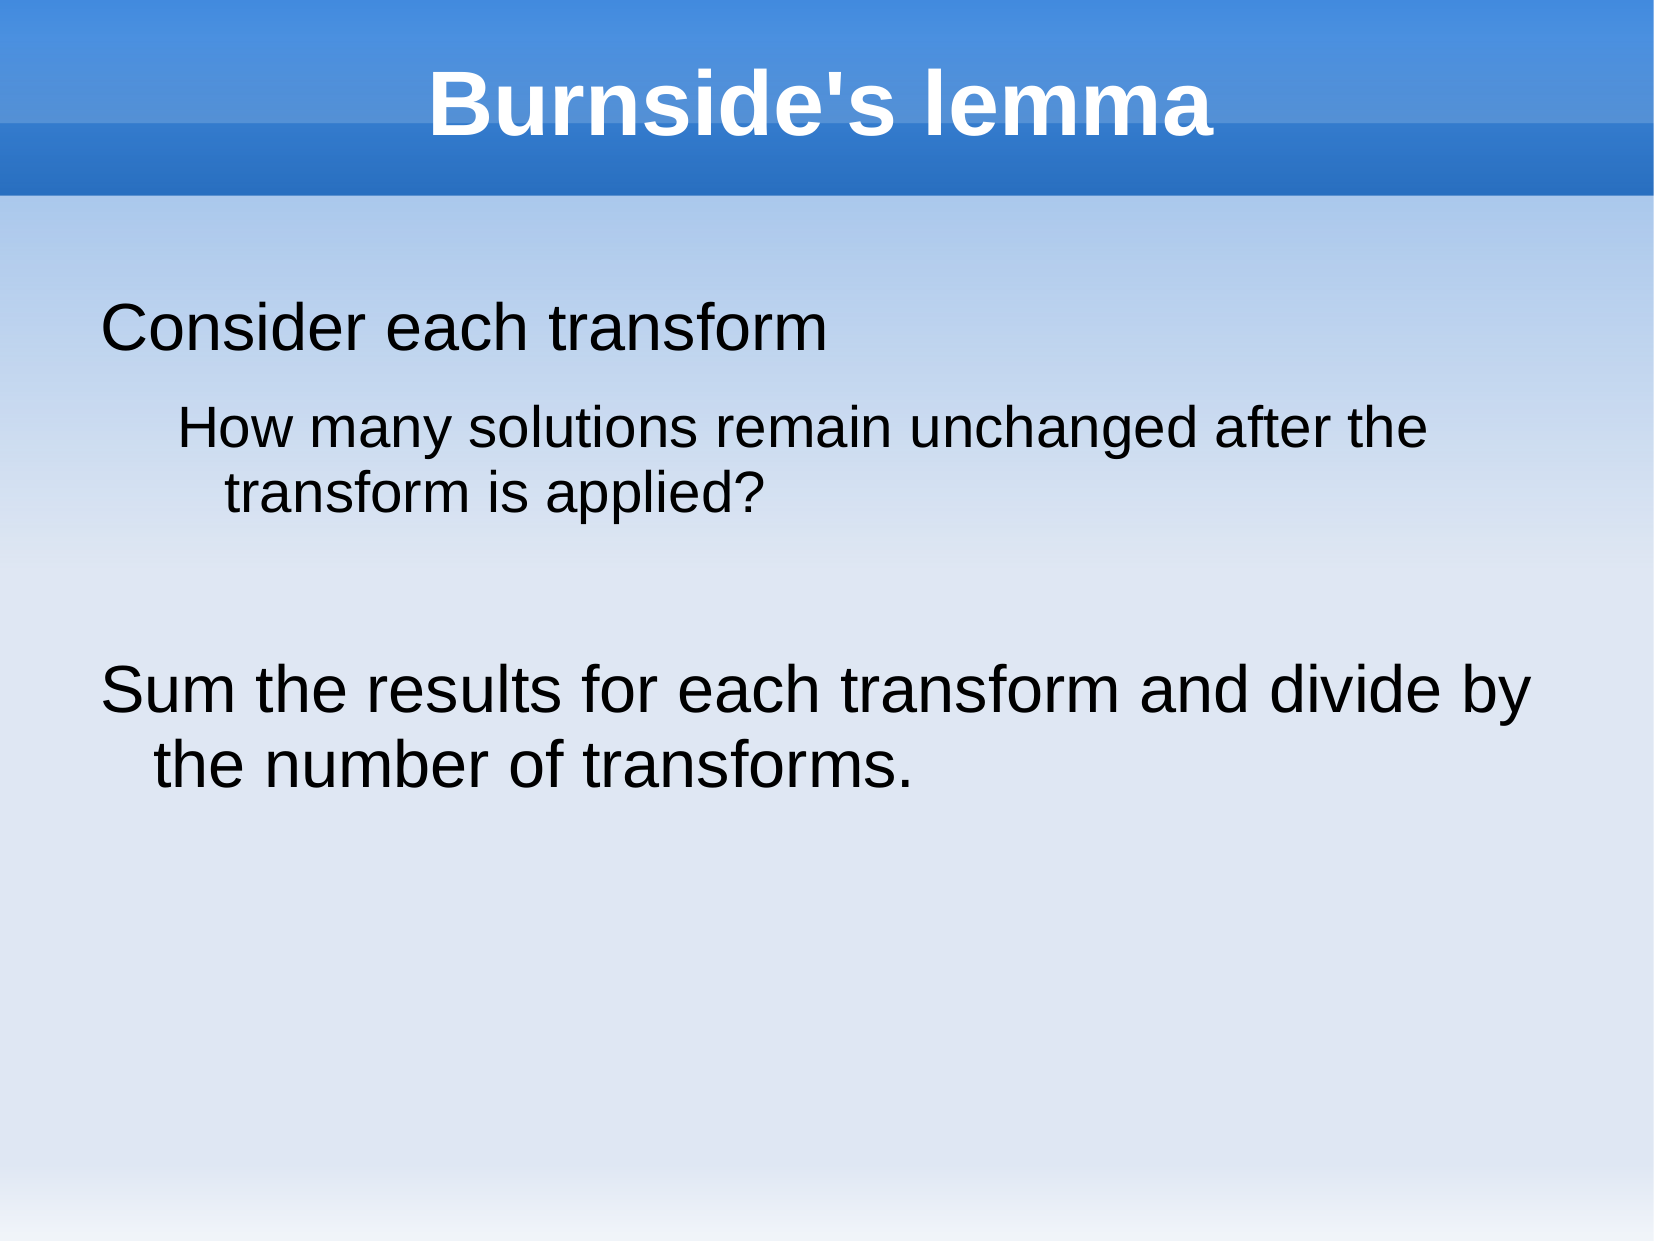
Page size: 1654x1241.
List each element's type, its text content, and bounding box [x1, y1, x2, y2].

list Consider each transform How many solutions remain unchanged after the transform is applied? Sum the results for each transform and divide by the number of transforms. [82, 290, 1571, 1094]
picture [0, 0, 1654, 1241]
title Burnside's lemma [76, 0, 1565, 208]
